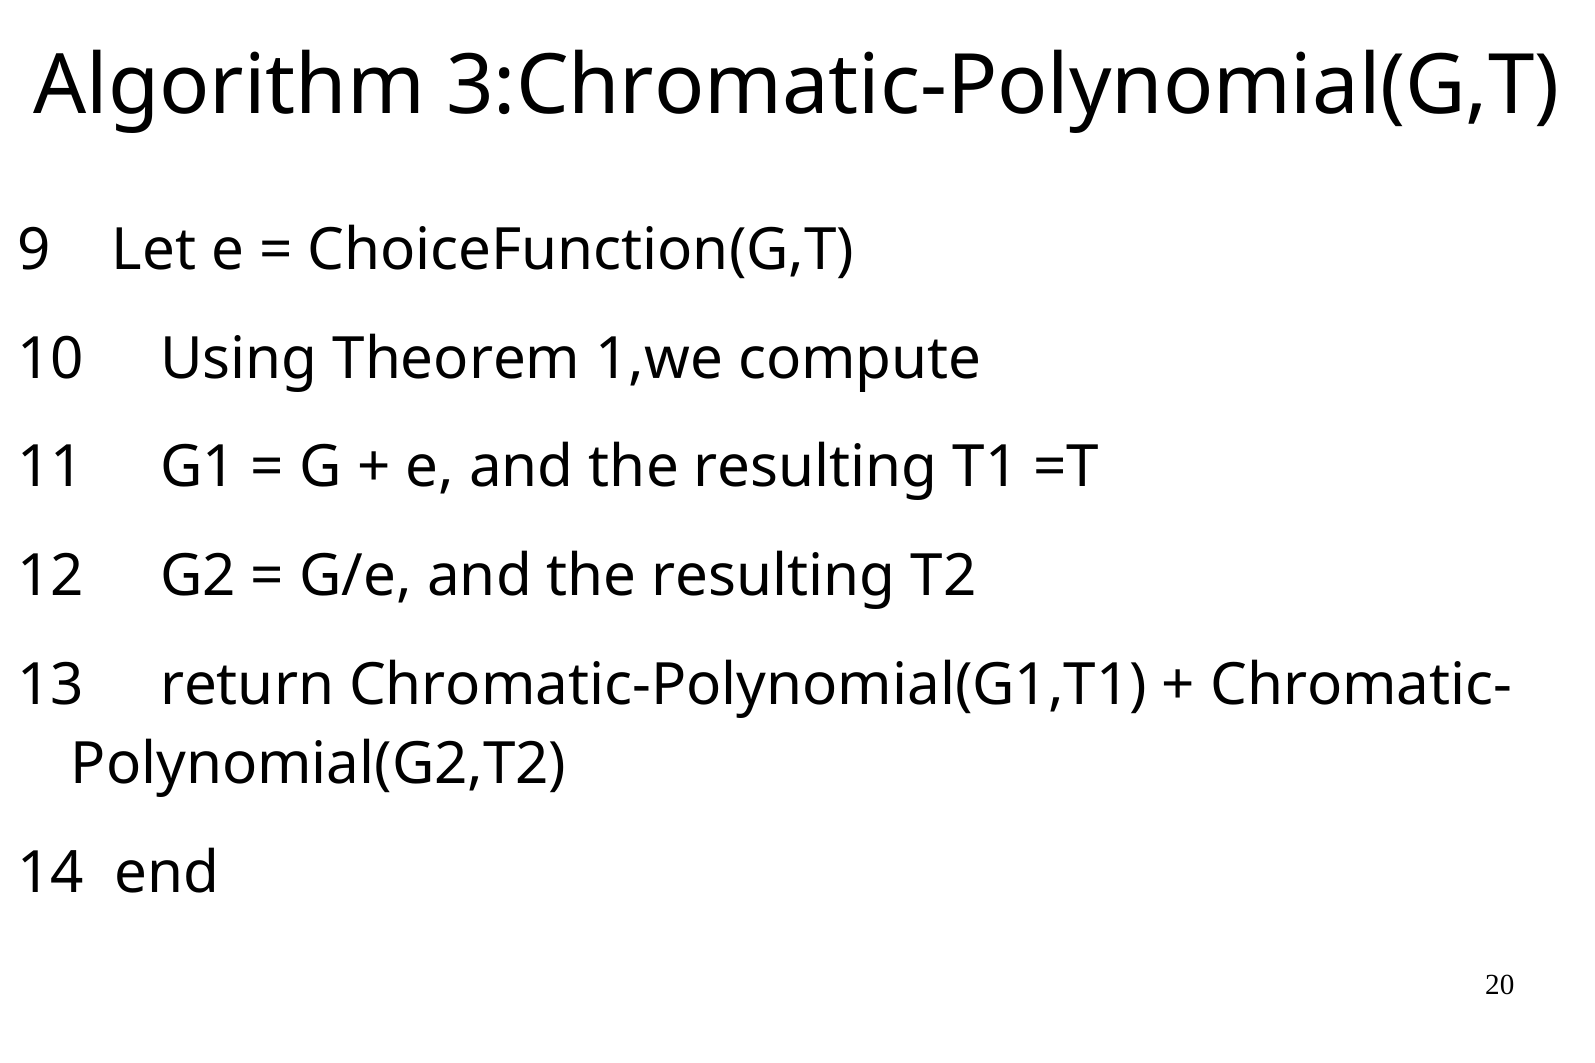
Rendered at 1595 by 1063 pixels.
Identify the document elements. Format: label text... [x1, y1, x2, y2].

list 9 Let e = ChoiceFunction(G,T) 10 Using Theorem 1,we compute 11 G1 = G + e, and the resulting T1 =T 12 G2 = G/e, and the resulting T2 13 return Chromatic-Polynomial(G1,T1) + Chromatic-Polynomial(G2,T2) 14 end [0, 98, 1595, 1020]
title Algorithm 3:Chromatic-Polynomial(G,T) [0, 0, 1595, 98]
